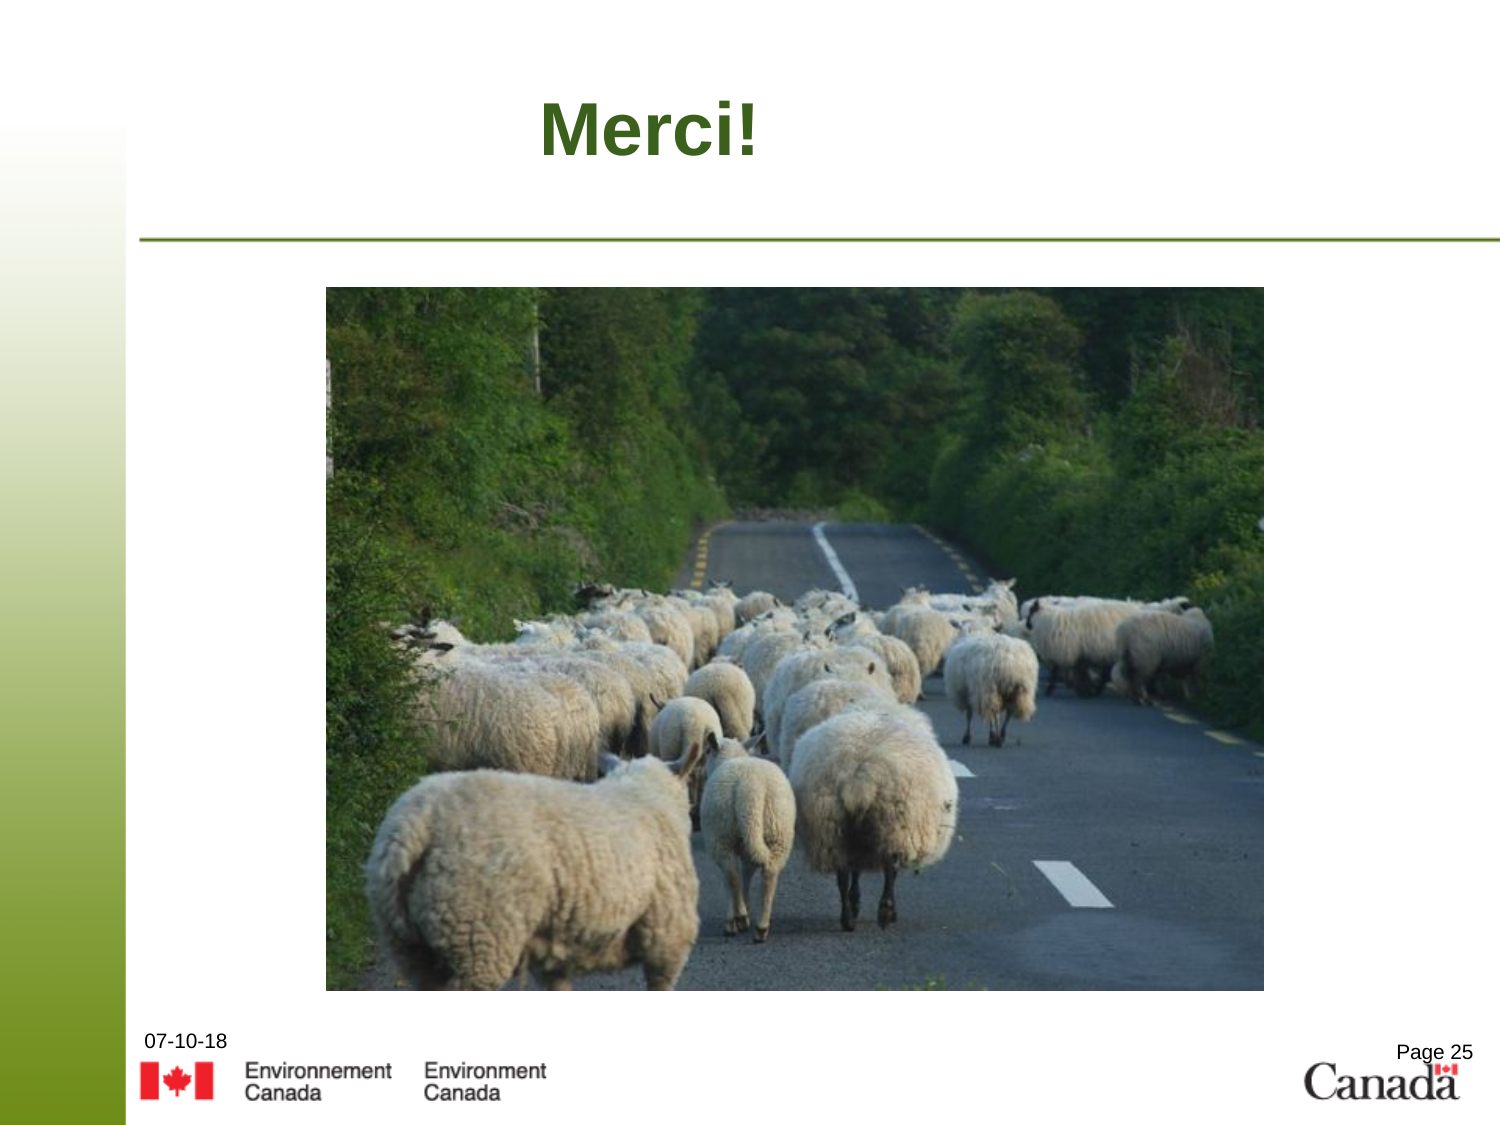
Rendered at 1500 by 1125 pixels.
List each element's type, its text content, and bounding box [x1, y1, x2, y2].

picture [0, 0, 1500, 1125]
title Merci! [539, 36, 1022, 223]
